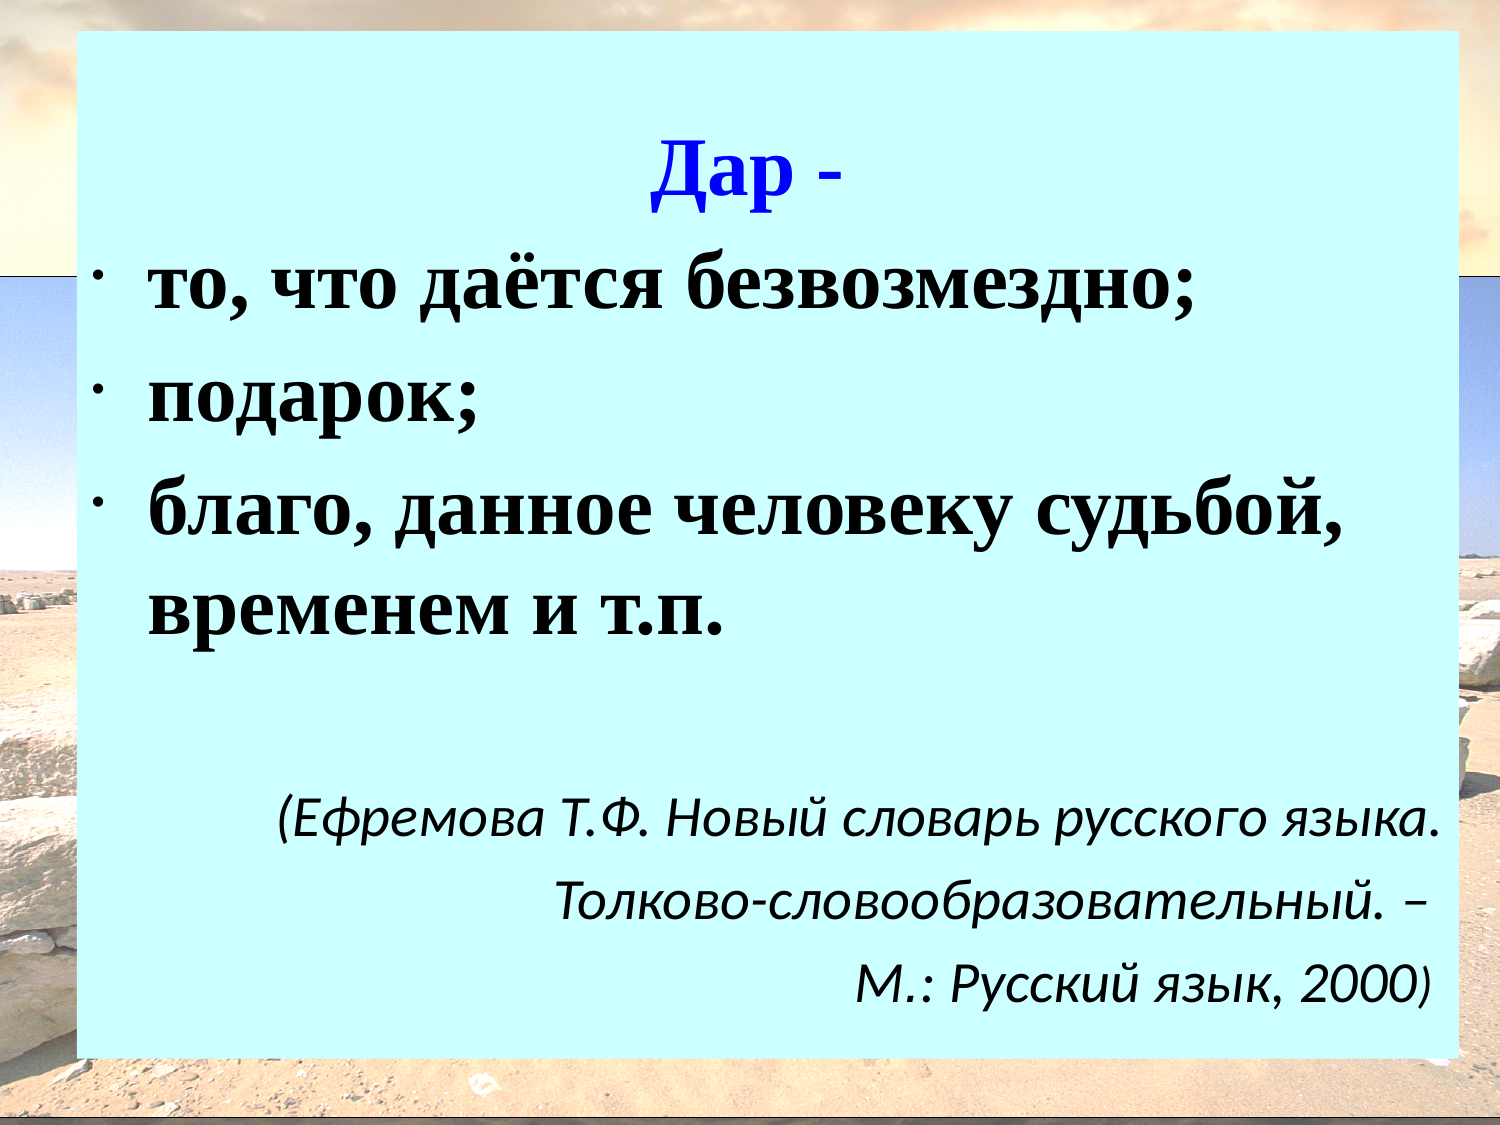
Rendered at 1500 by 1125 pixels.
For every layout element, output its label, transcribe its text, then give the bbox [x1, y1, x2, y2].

list Дар - то, что даётся безвозмездно; подарок; благо, данное человеку судьбой, временем и т.п. (Ефремова Т.Ф. Новый словарь русского языка. Толково-словообразовательный. – М.: Русский язык, 2000) [76, 31, 1459, 1059]
